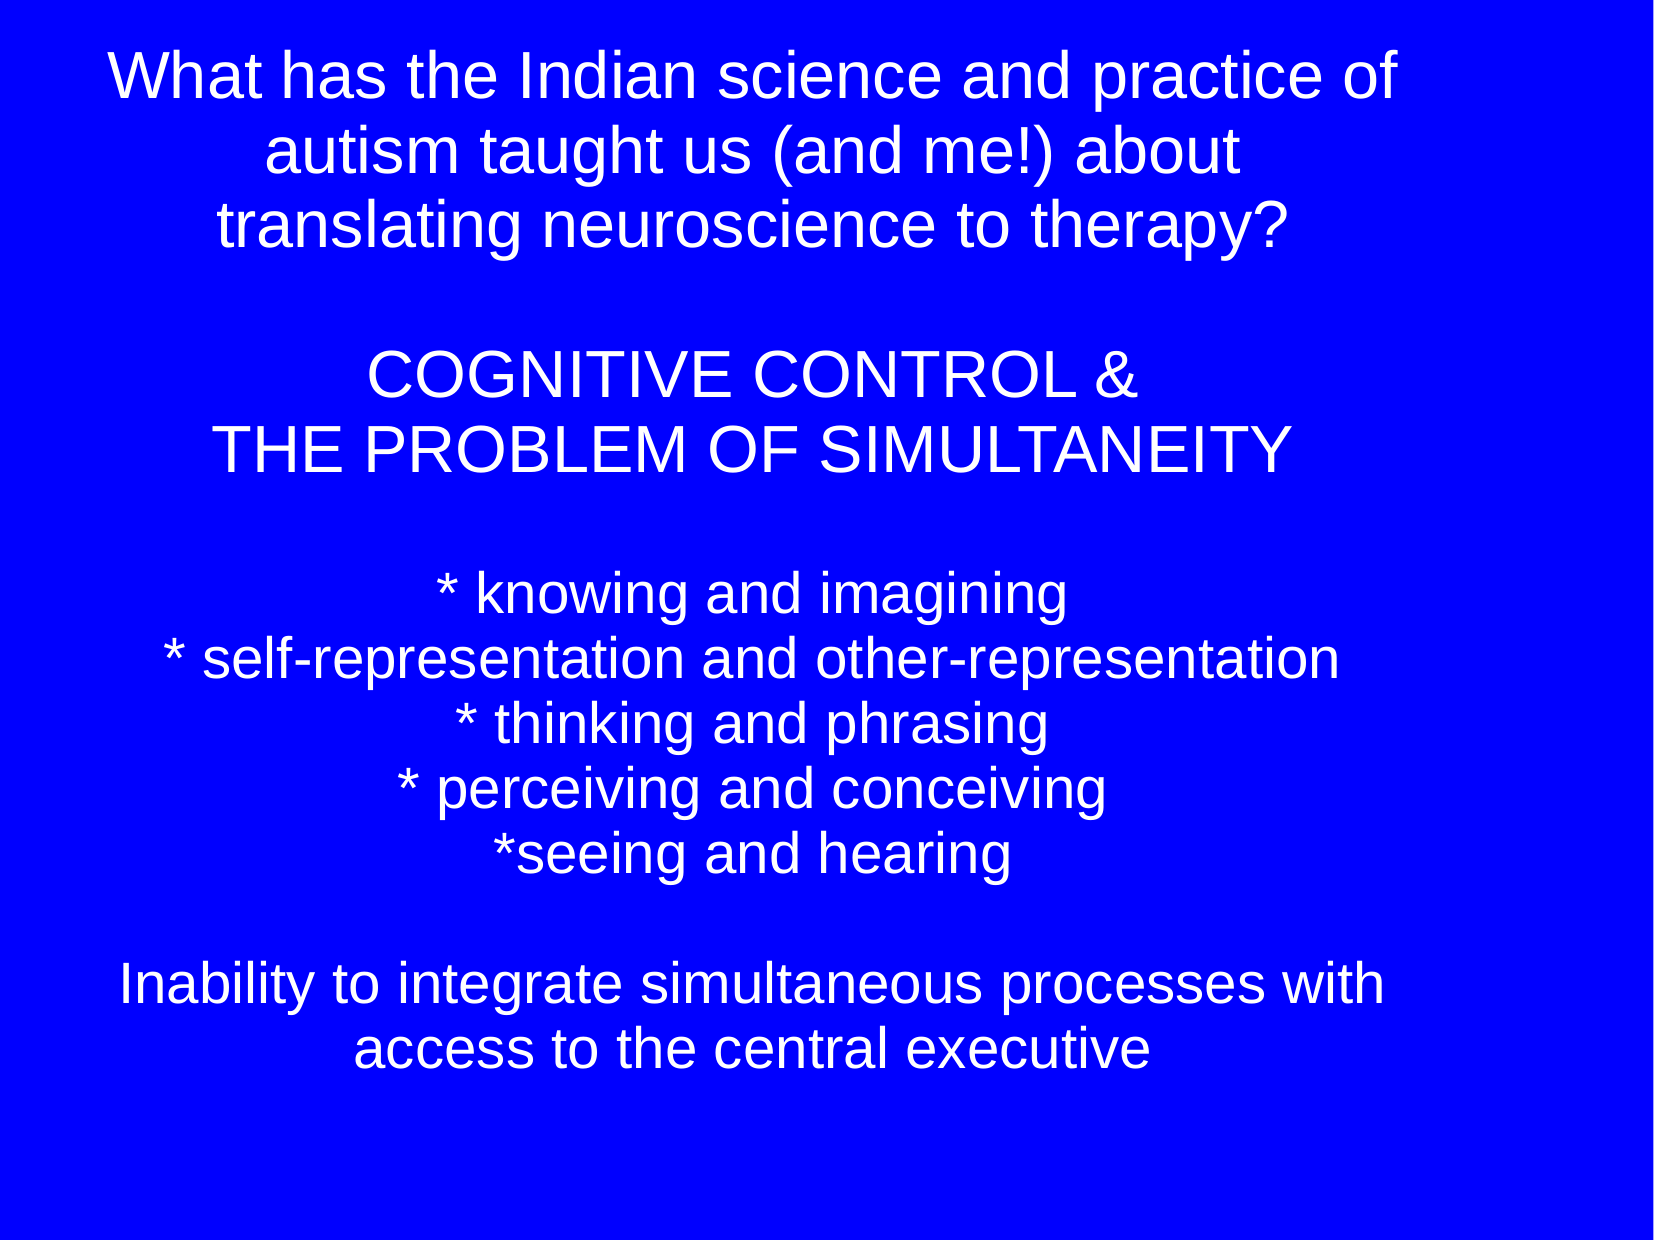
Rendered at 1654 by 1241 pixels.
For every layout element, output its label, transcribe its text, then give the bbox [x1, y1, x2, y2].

title What has the Indian science and practice of autism taught us (and me!) about translating neuroscience to therapy? COGNITIVE CONTROL & THE PROBLEM OF SIMULTANEITY * knowing and imagining * self-representation and other-representation * thinking and phrasing * perceiving and conceiving *seeing and hearing Inability to integrate simultaneous processes with access to the central executive [88, 0, 1418, 1120]
